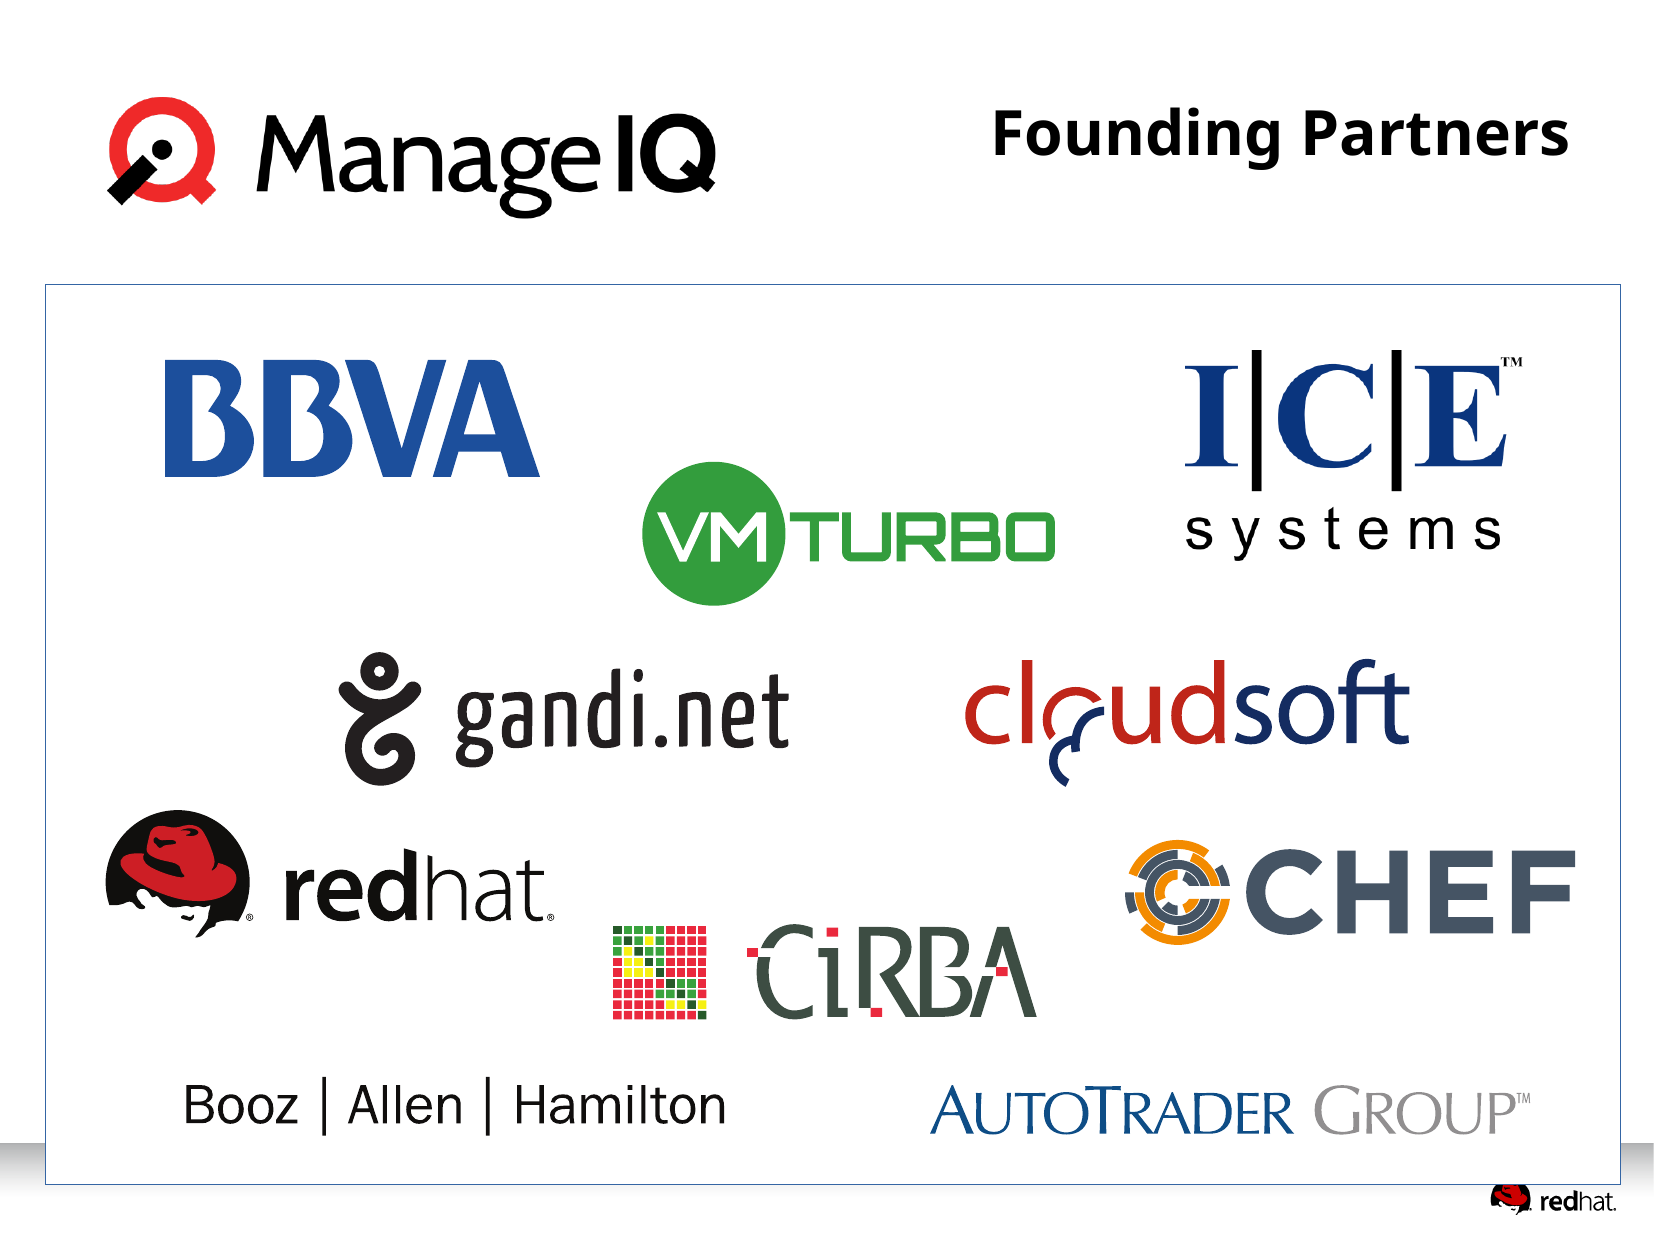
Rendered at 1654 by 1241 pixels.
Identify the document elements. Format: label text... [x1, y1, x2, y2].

picture [930, 1085, 1531, 1135]
picture [149, 1055, 751, 1153]
picture [0, 1143, 1654, 1241]
picture [599, 908, 1051, 1035]
picture [165, 359, 541, 477]
picture [104, 809, 556, 955]
picture [338, 652, 789, 786]
text_box [45, 284, 1621, 1185]
picture [963, 655, 1414, 792]
picture [1125, 839, 1576, 945]
title Founding Partners [82, 37, 1571, 225]
picture [76, 66, 752, 232]
picture [1185, 350, 1523, 561]
picture [642, 461, 1055, 606]
